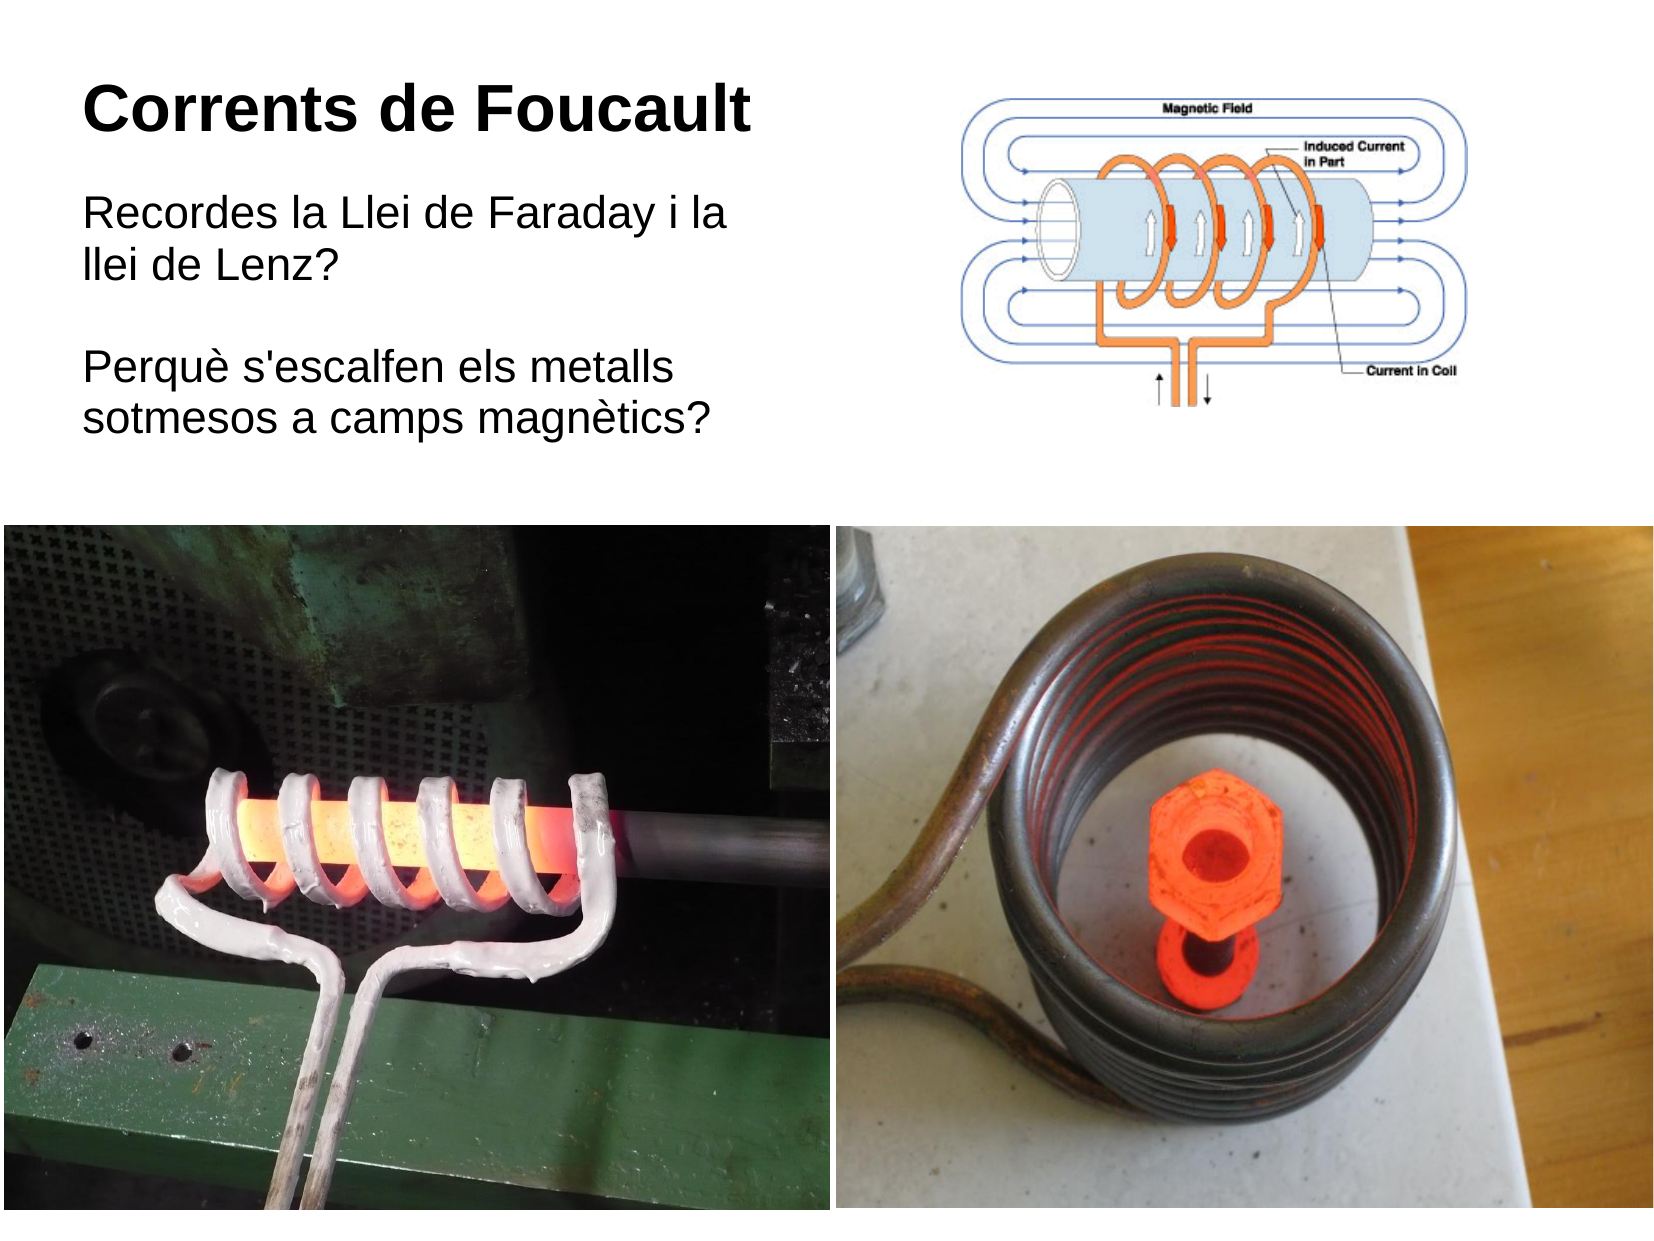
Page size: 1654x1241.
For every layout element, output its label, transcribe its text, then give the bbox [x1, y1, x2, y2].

picture [960, 97, 1468, 407]
text_box Corrents de Foucault Recordes la Llei de Faraday i la llei de Lenz? Perquè s'escalfen els metalls sotmesos a camps magnètics? [67, 63, 788, 503]
picture [4, 525, 830, 1210]
picture [836, 526, 1654, 1208]
